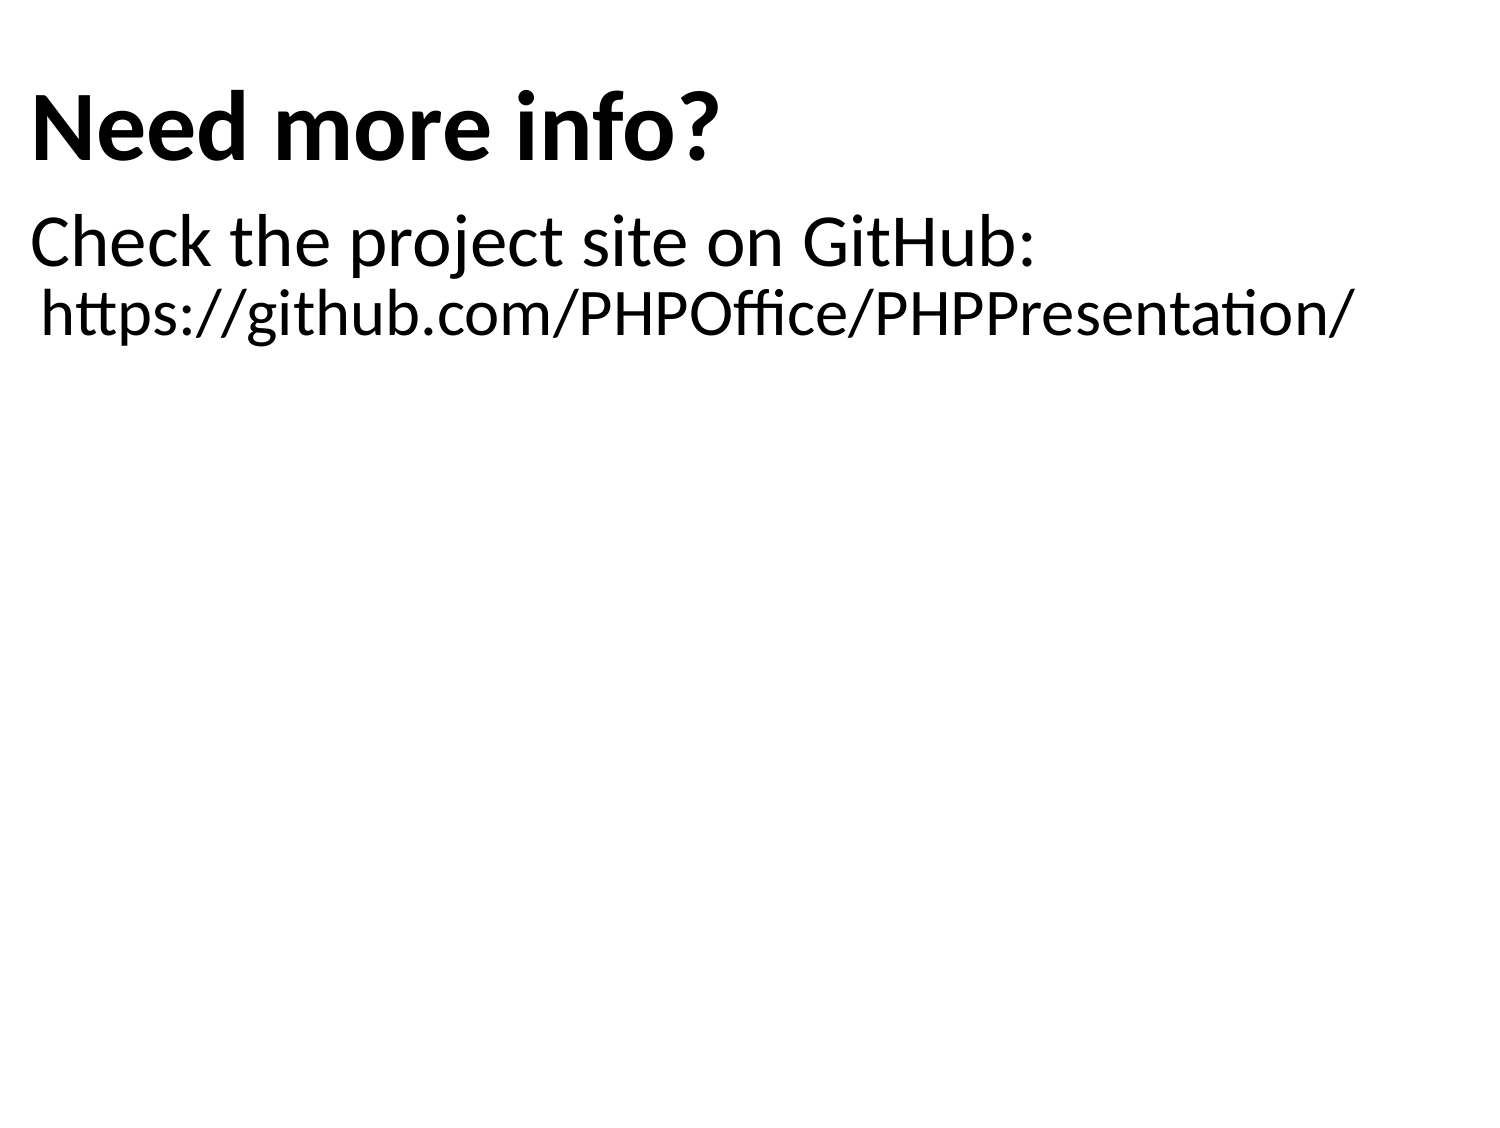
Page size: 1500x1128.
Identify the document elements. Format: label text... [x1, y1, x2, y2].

text_box Need more info? [15, 78, 1469, 203]
text_box Check the project site on GitHub: https://github.com/PHPOffice/PHPPresentation/ [15, 203, 1469, 1128]
